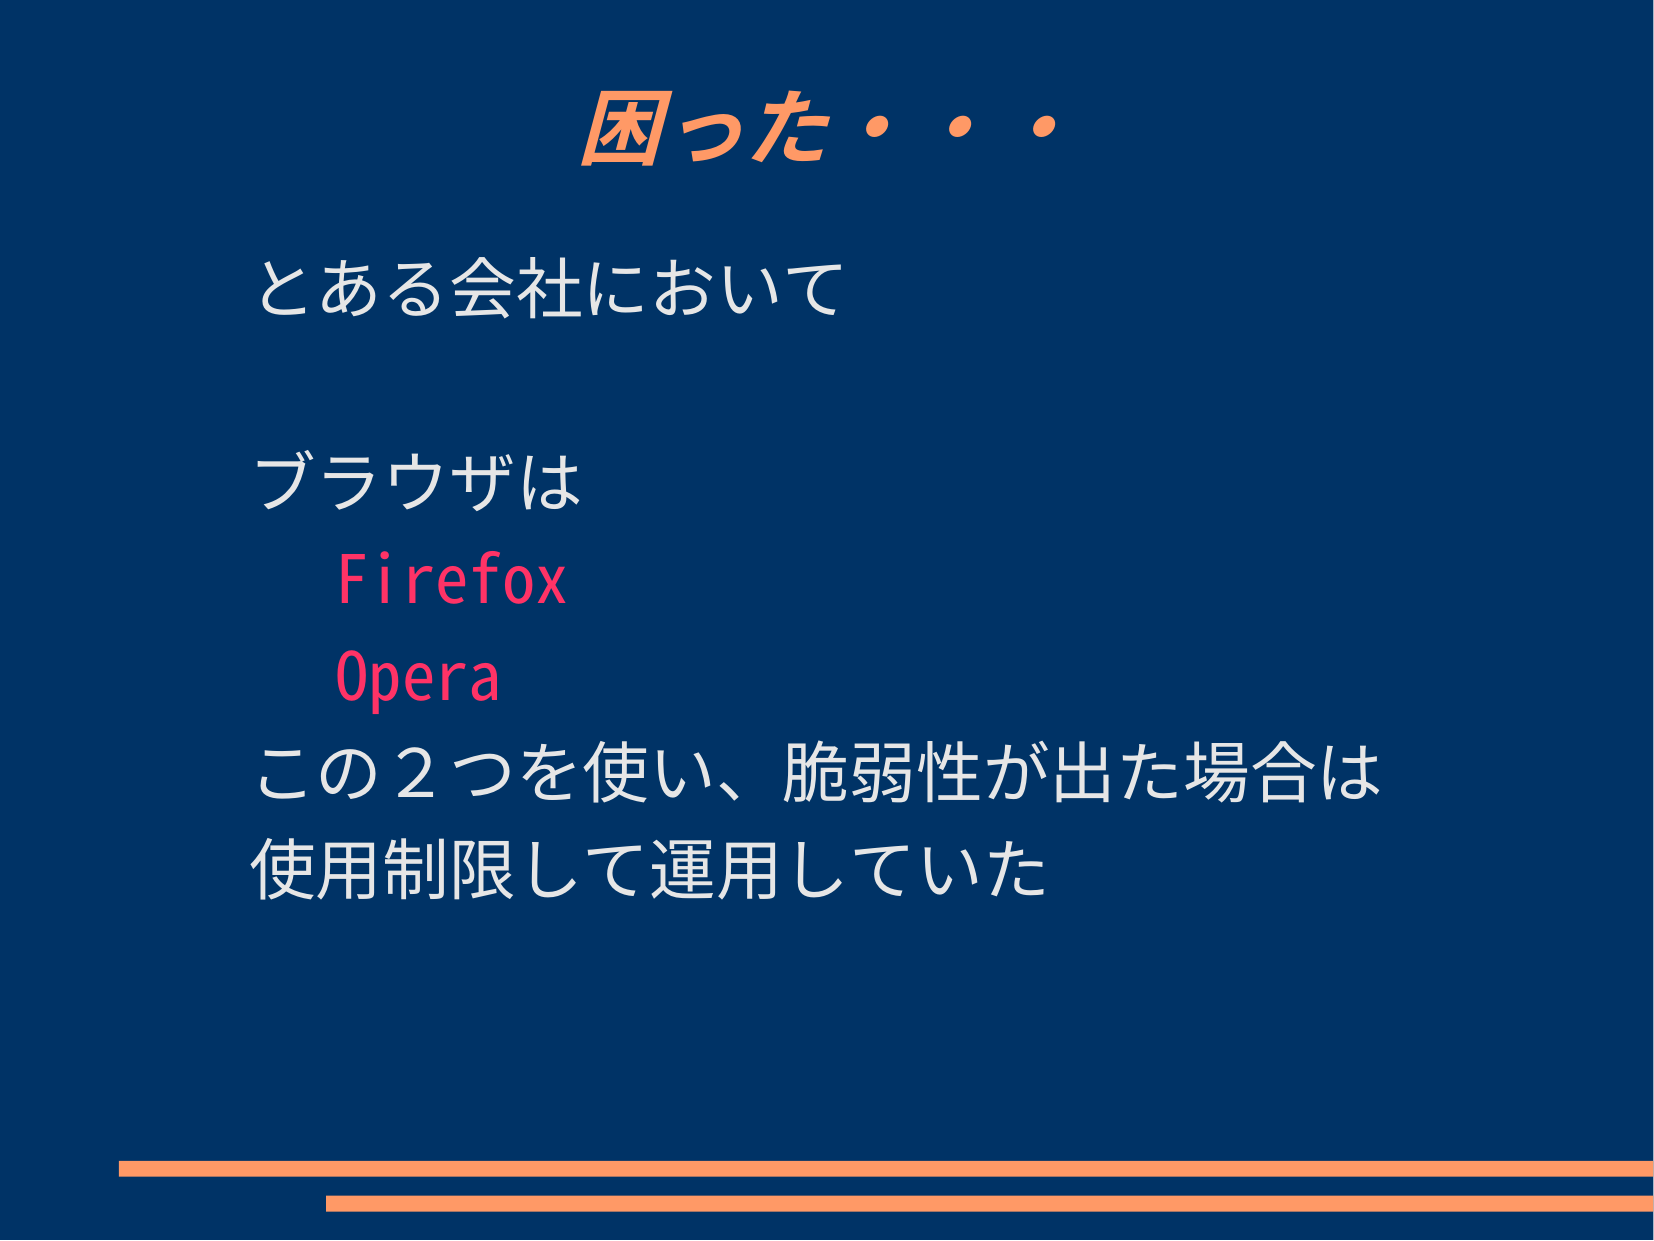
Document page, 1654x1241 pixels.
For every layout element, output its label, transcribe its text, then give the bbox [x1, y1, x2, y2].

list とある会社において ブラウザは Firefox Opera この２つを使い、脆弱性が出た場合は 使用制限して運用していた [178, 236, 1569, 1018]
title 困った・・・ [121, 19, 1534, 227]
